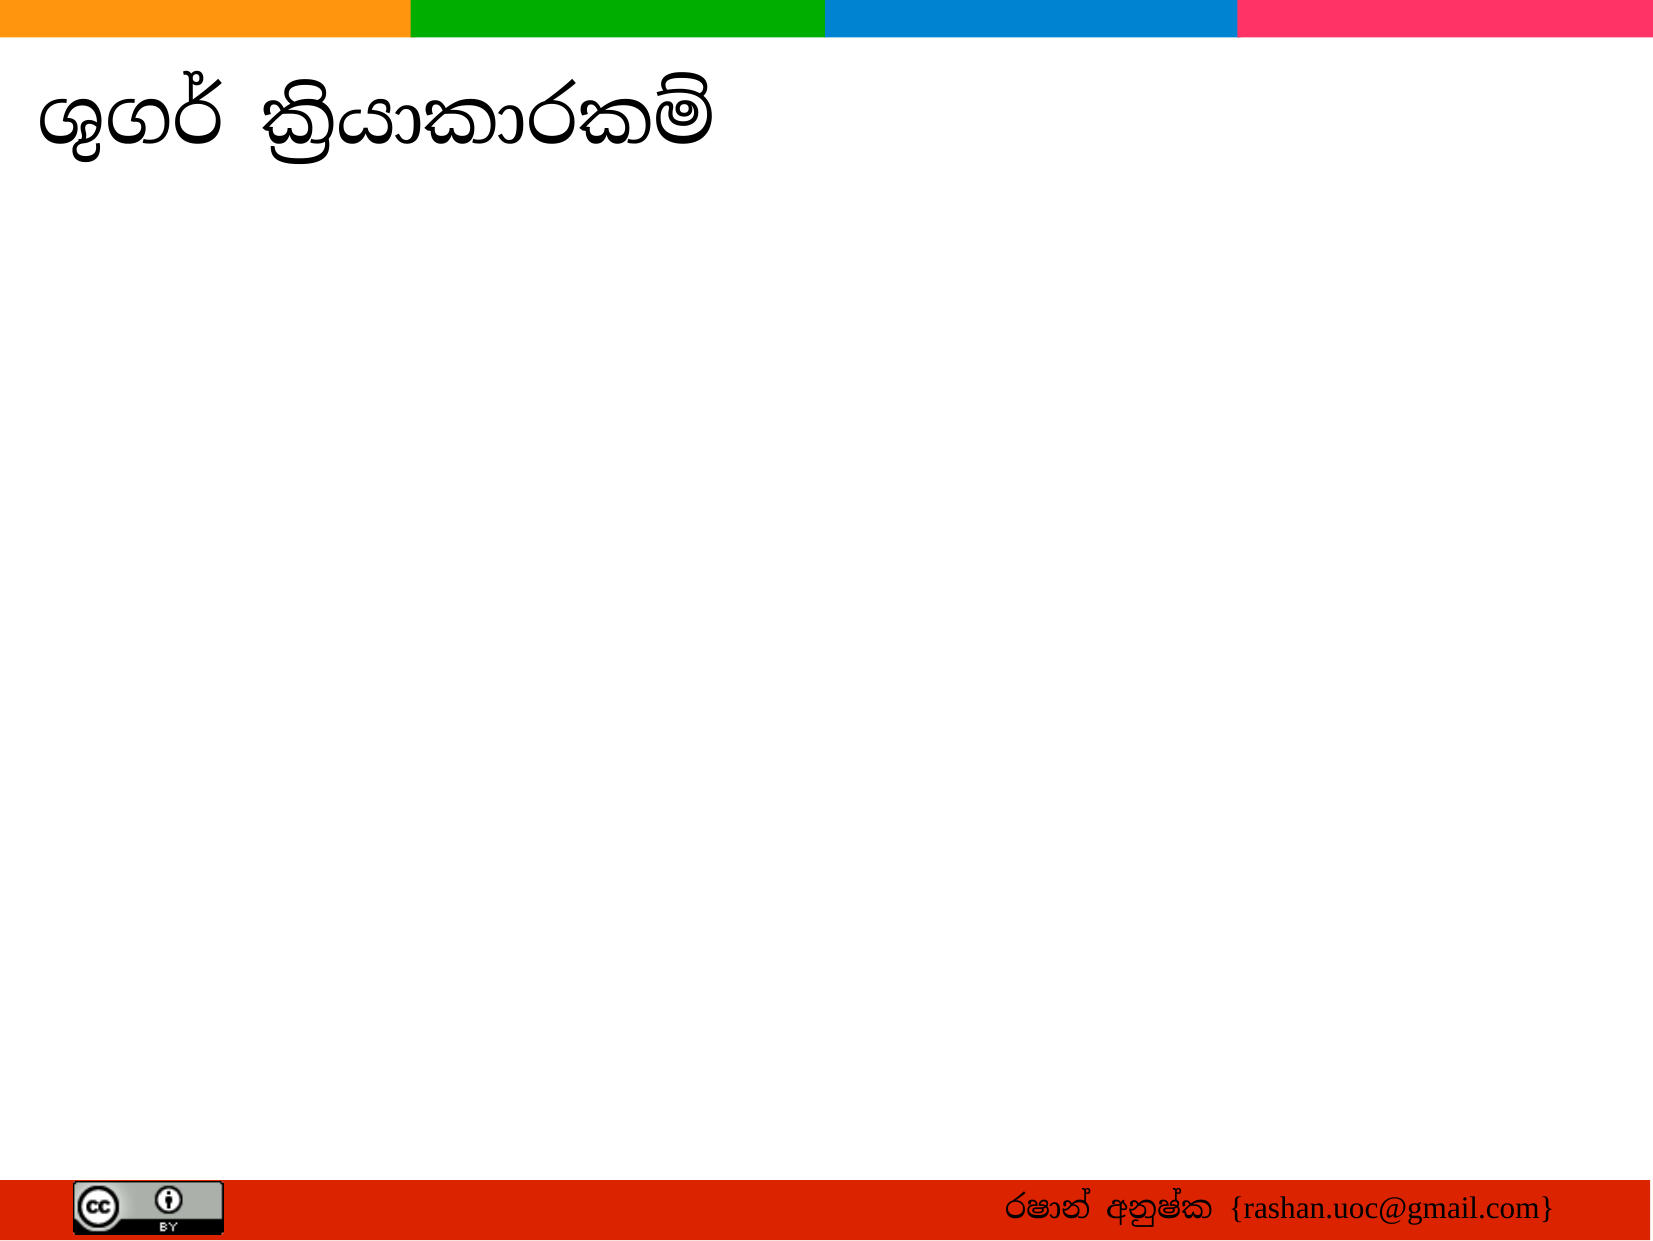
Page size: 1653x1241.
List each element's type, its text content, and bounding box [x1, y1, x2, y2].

picture [73, 1181, 224, 1235]
title ශුගර් ක්‍රියාකාරකම් [37, 69, 1613, 163]
